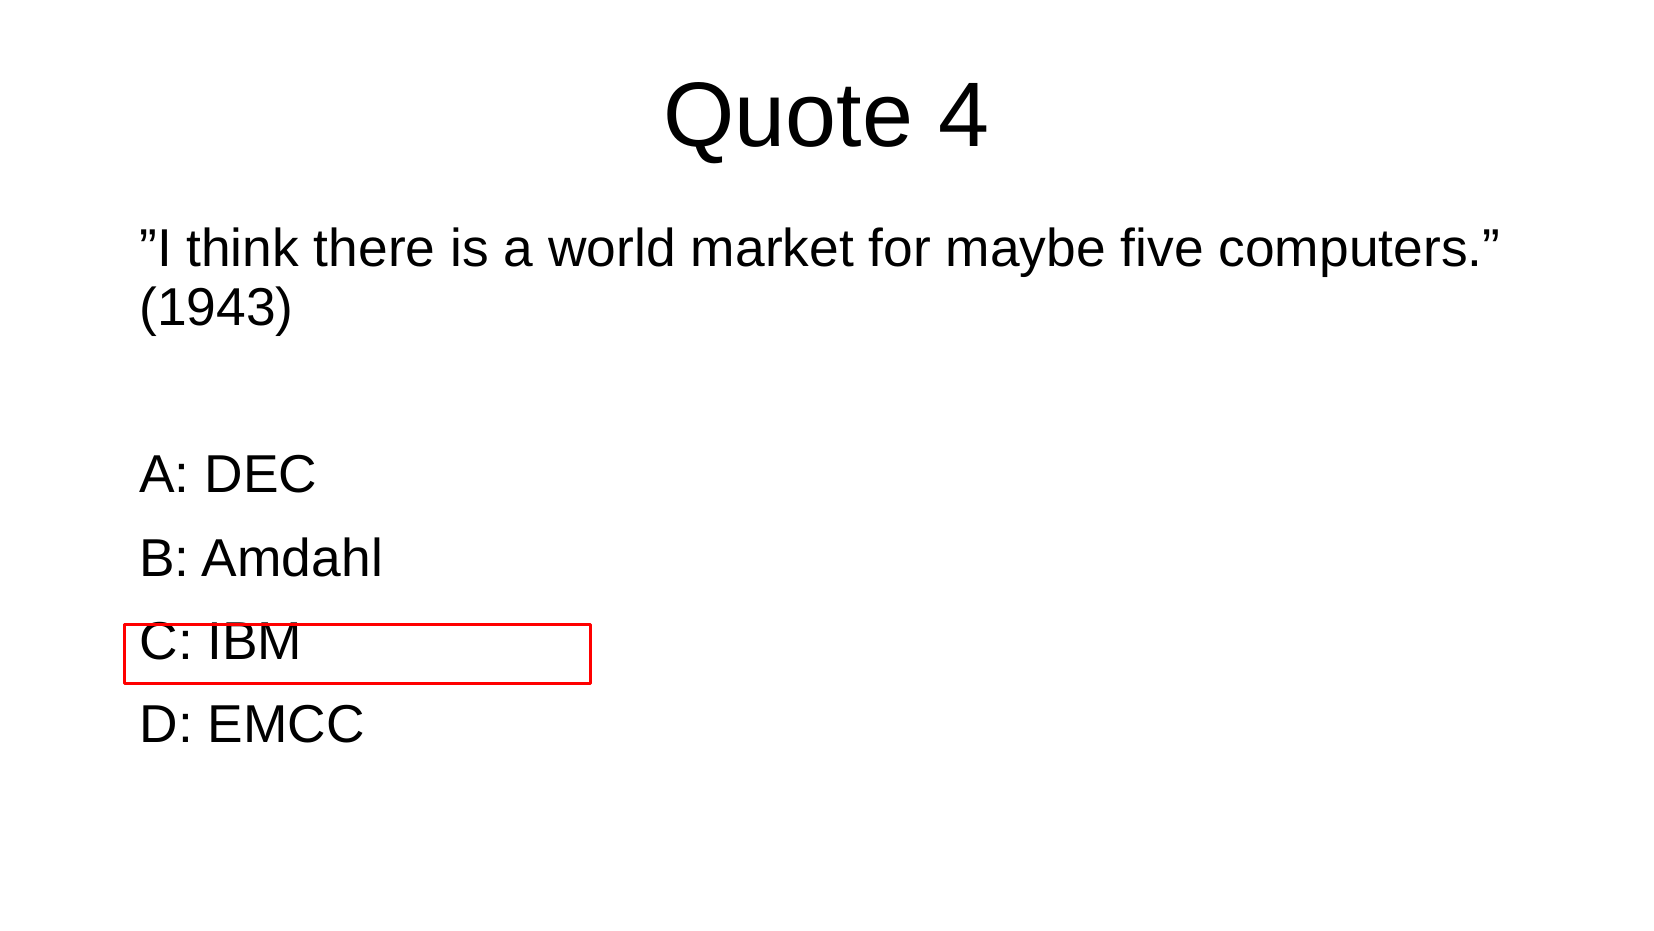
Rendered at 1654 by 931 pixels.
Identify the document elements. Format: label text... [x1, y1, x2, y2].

list ”I think there is a world market for maybe five computers.” (1943) A: DEC B: Amdahl C: IBM D: EMCC [82, 217, 1571, 758]
title Quote 4 [82, 37, 1571, 193]
